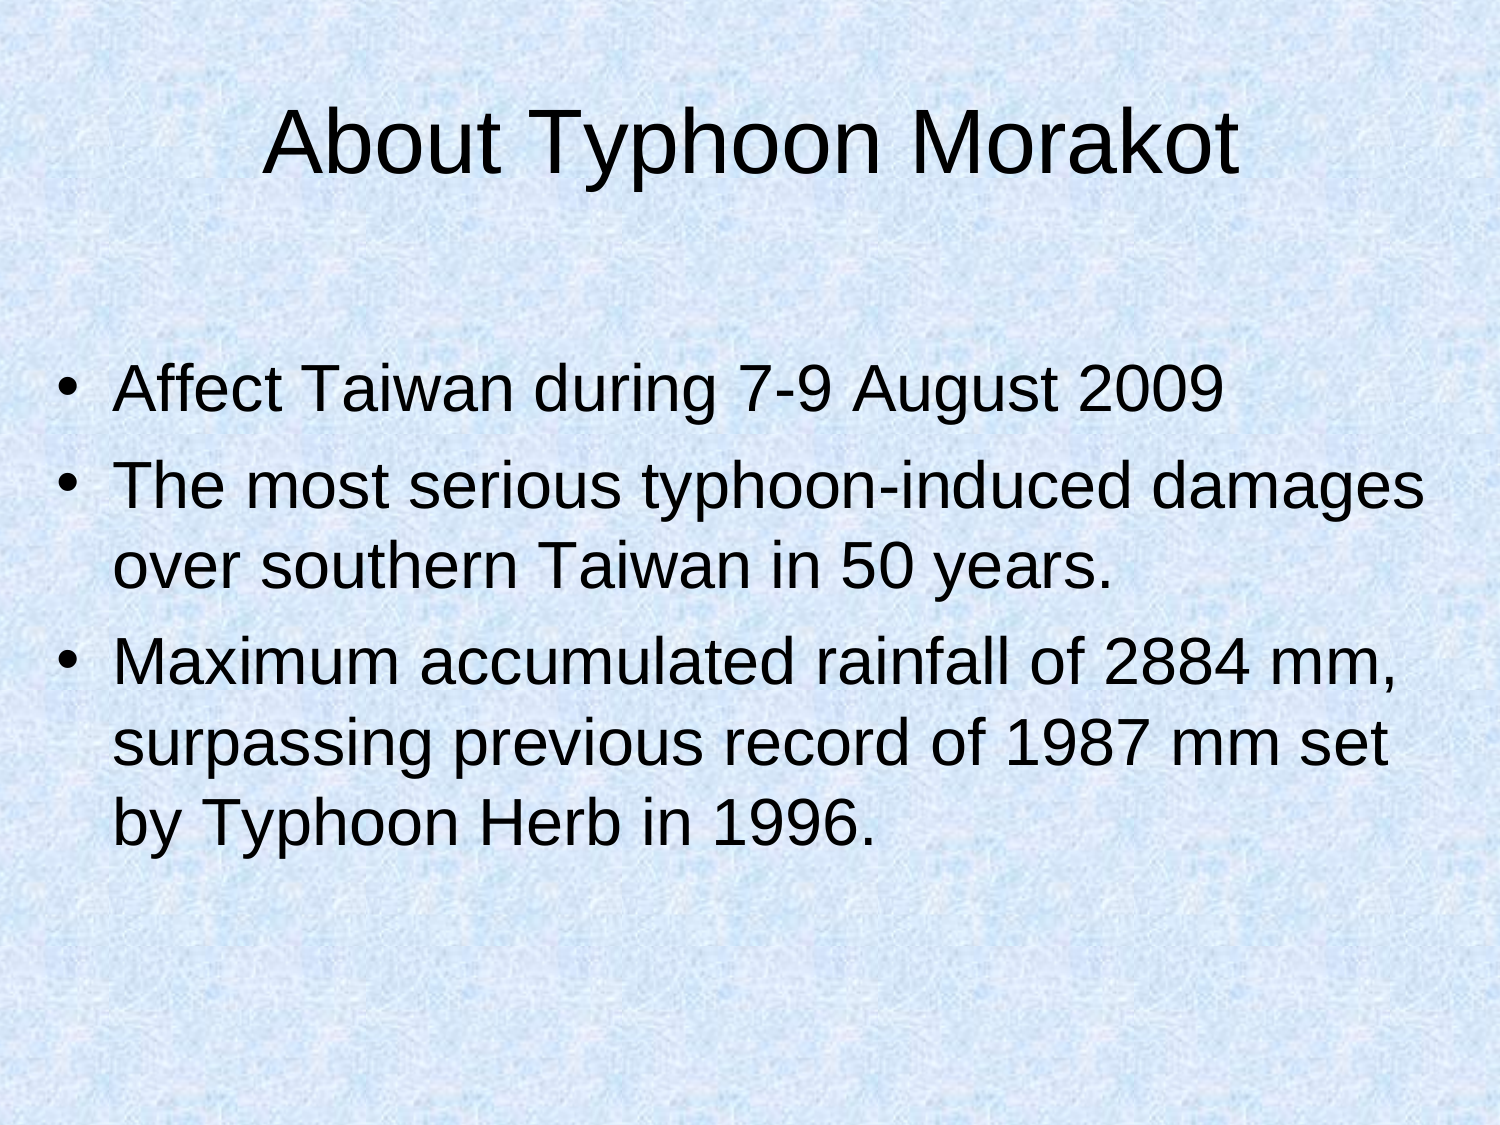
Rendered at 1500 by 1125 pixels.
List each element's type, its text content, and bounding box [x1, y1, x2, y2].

title About Typhoon Morakot [76, 42, 1427, 231]
picture [0, 0, 1500, 1125]
list Affect Taiwan during 7-9 August 2009 The most serious typhoon-induced damages over southern Taiwan in 50 years. Maximum accumulated rainfall of 2884 mm, surpassing previous record of 1987 mm set by Typhoon Herb in 1996. [41, 337, 1459, 870]
